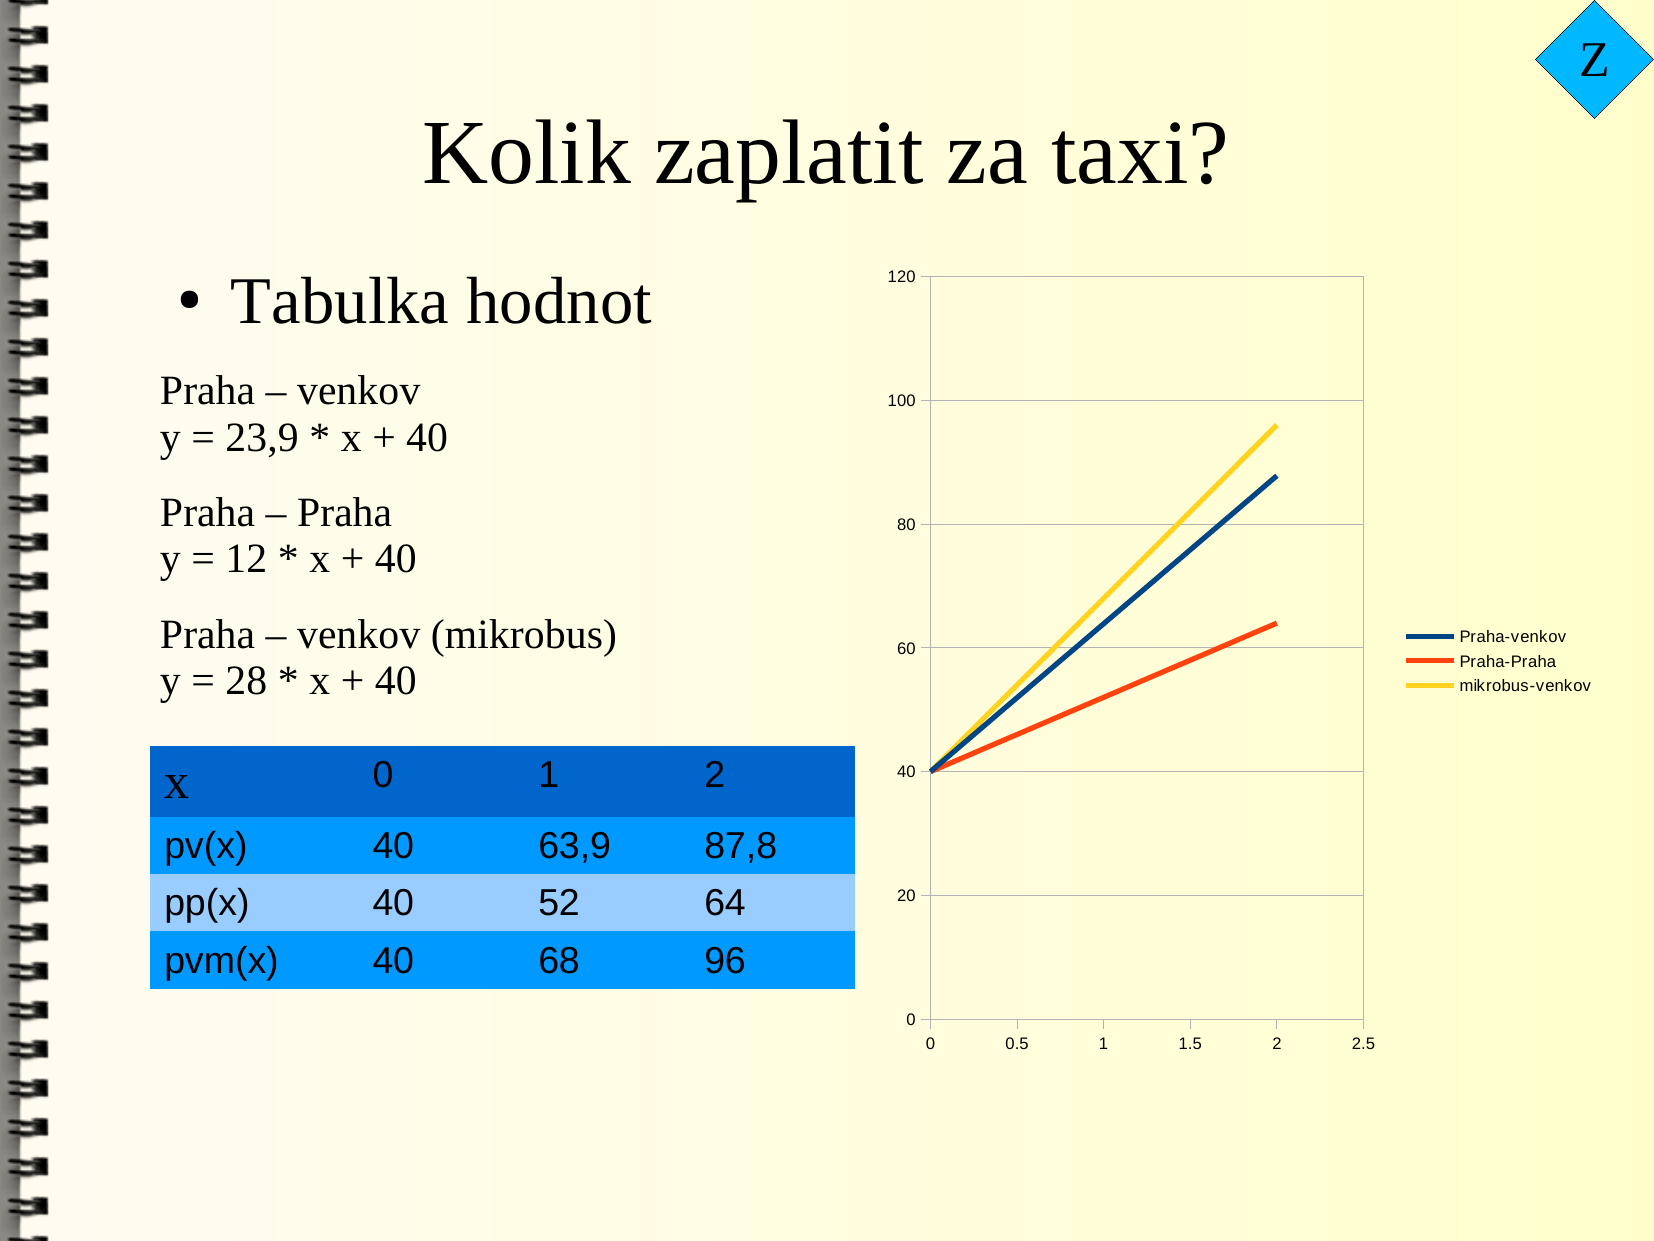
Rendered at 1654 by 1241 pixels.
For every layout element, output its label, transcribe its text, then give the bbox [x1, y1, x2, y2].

table_cell pv(x) [150, 817, 358, 874]
table_cell 52 [524, 874, 690, 931]
table_header 0 [358, 746, 524, 817]
table_cell 87,8 [690, 817, 855, 874]
title Kolik zaplatit za taxi? [82, 56, 1571, 250]
picture [0, 0, 1654, 1241]
table_header x [150, 746, 358, 817]
table_cell 64 [690, 874, 855, 931]
table_cell 40 [358, 817, 524, 874]
table_cell pvm(x) [150, 931, 358, 989]
table_cell 63,9 [524, 817, 690, 874]
table_cell 40 [358, 931, 524, 989]
text_box Z [1535, 0, 1654, 119]
table_cell 96 [690, 931, 855, 989]
table_cell 68 [524, 931, 690, 989]
table_cell 40 [358, 874, 524, 931]
table_header 2 [690, 746, 855, 817]
table_cell pp(x) [150, 874, 358, 931]
list Tabulka hodnot Praha – venkov y = 23,9 * x + 40 Praha – Praha y = 12 * x + 40 Praha – venkov (mikrobus) y = 28 * x + 40 [160, 263, 873, 1068]
chart [873, 250, 1600, 1070]
table_header 1 [524, 746, 690, 817]
